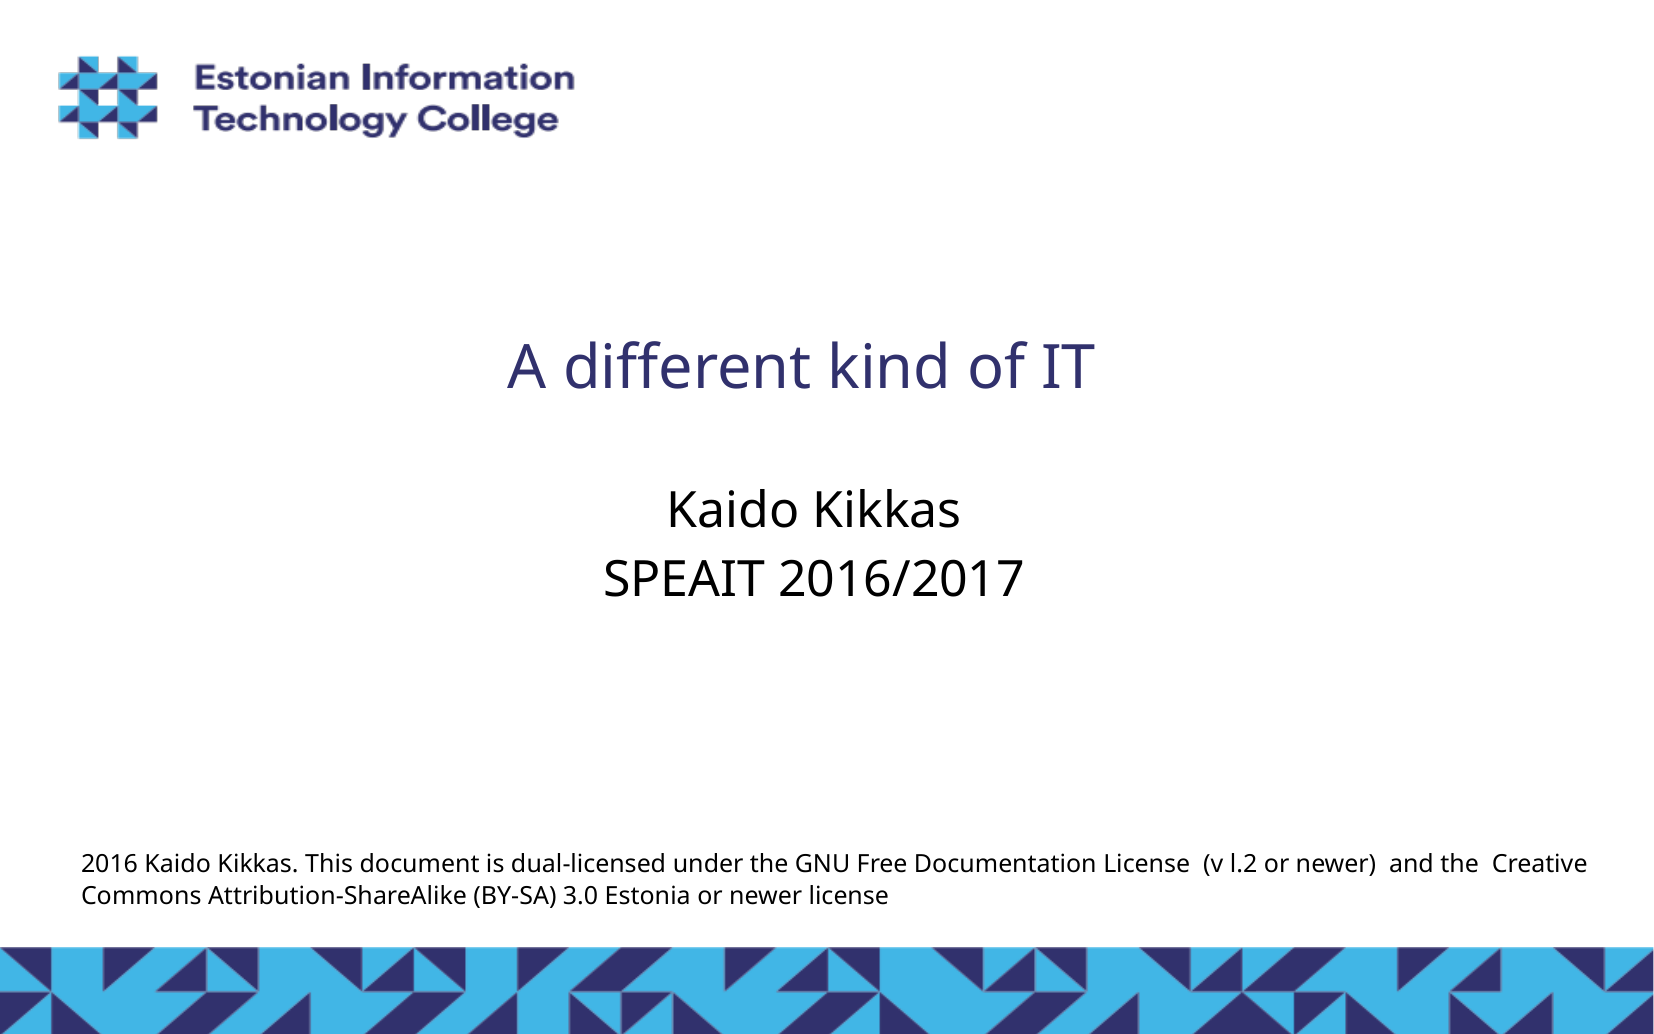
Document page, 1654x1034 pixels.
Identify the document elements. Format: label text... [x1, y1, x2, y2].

text_box Kaido Kikkas SPEAIT 2016/2017 [553, 467, 1075, 615]
text_box 2016 Kaido Kikkas. This document is dual-licensed under the GNU Free Documentation License (v l.2 or newer) and the Creative Commons Attribution-ShareAlike (BY-SA) 3.0 Estonia or newer license [66, 840, 1654, 920]
title A different kind of IT [222, 278, 1382, 451]
